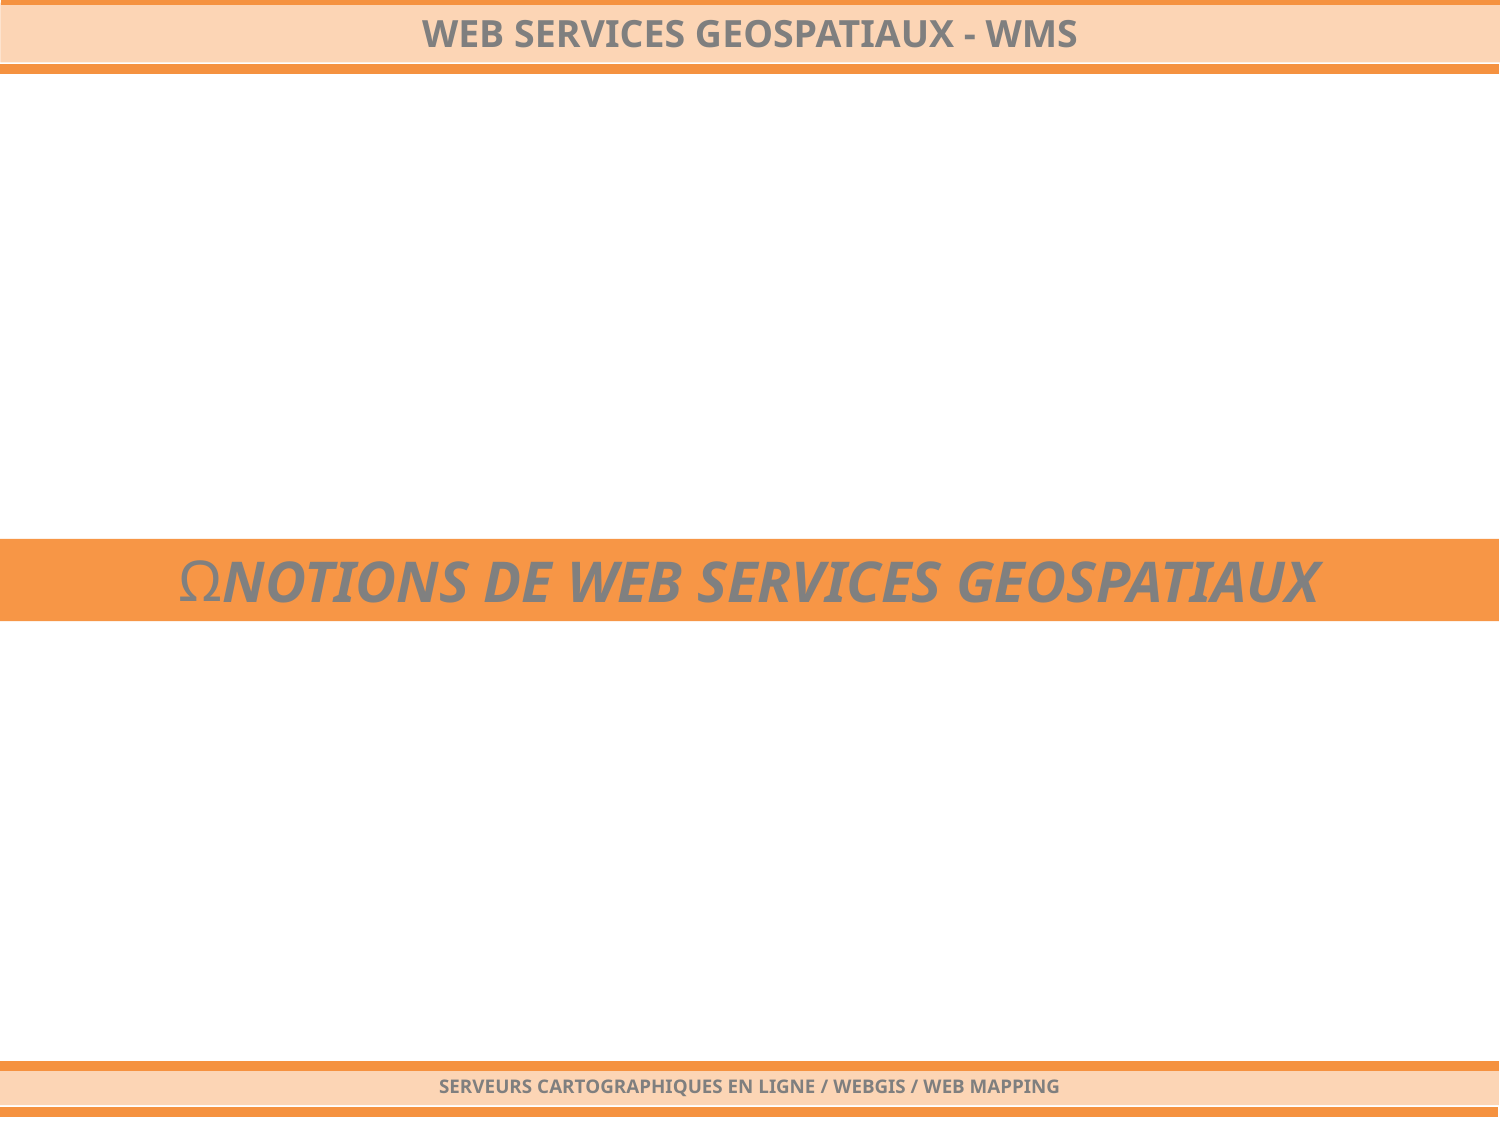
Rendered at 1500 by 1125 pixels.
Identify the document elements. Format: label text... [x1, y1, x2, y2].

text_box SERVEURS CARTOGRAPHIQUES EN LIGNE / WEBGIS / WEB MAPPING [0, 1071, 1499, 1106]
text_box NOTIONS DE WEB SERVICES GEOSPATIAUX [0, 538, 1499, 622]
text_box WEB SERVICES GEOSPATIAUX - WMS [0, 2, 1500, 63]
